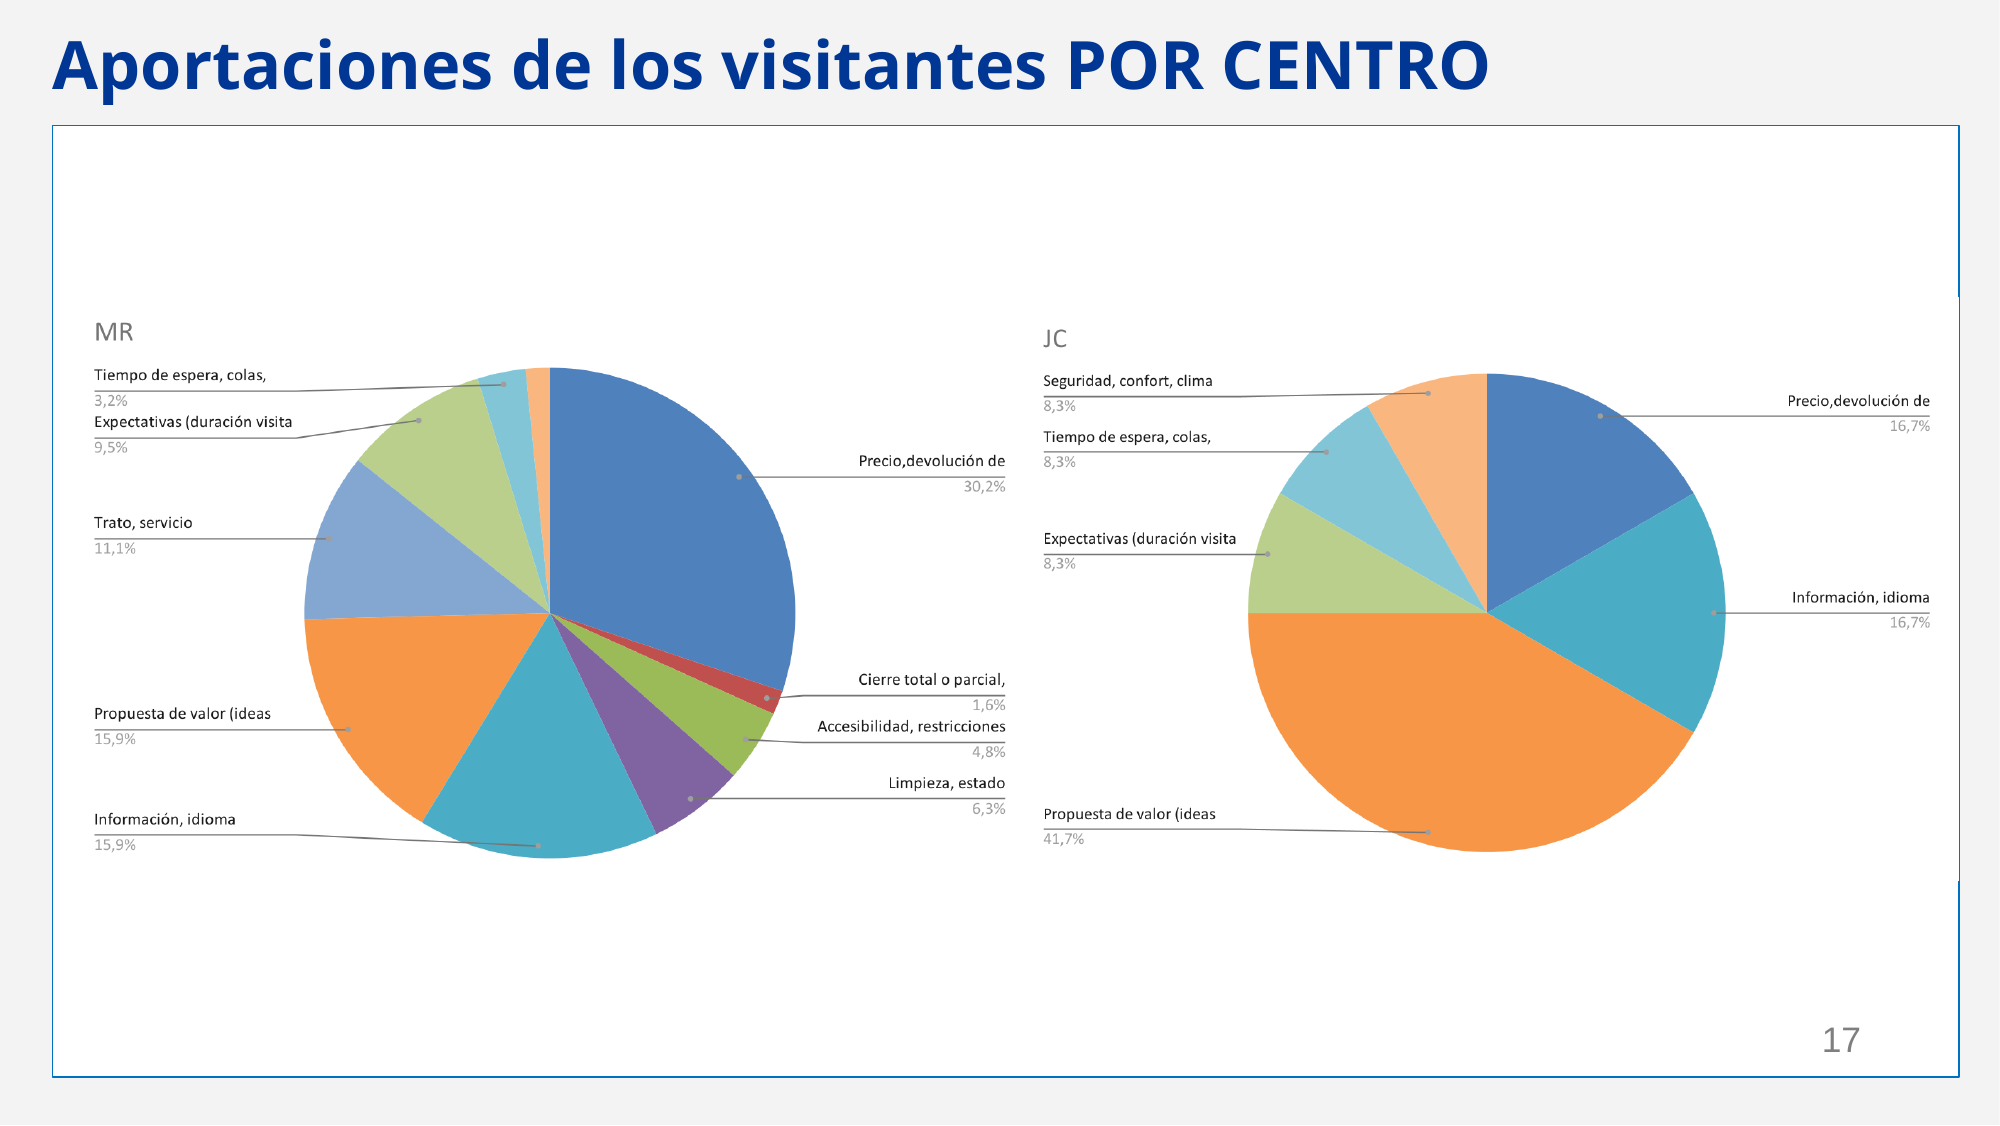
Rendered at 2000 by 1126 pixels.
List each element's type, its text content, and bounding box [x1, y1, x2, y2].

picture [64, 289, 1959, 889]
text_box [52, 125, 1959, 1078]
slide_number <number> [1412, 1008, 1880, 1069]
text_box Aportaciones de los visitantes POR CENTRO [52, 0, 1945, 125]
